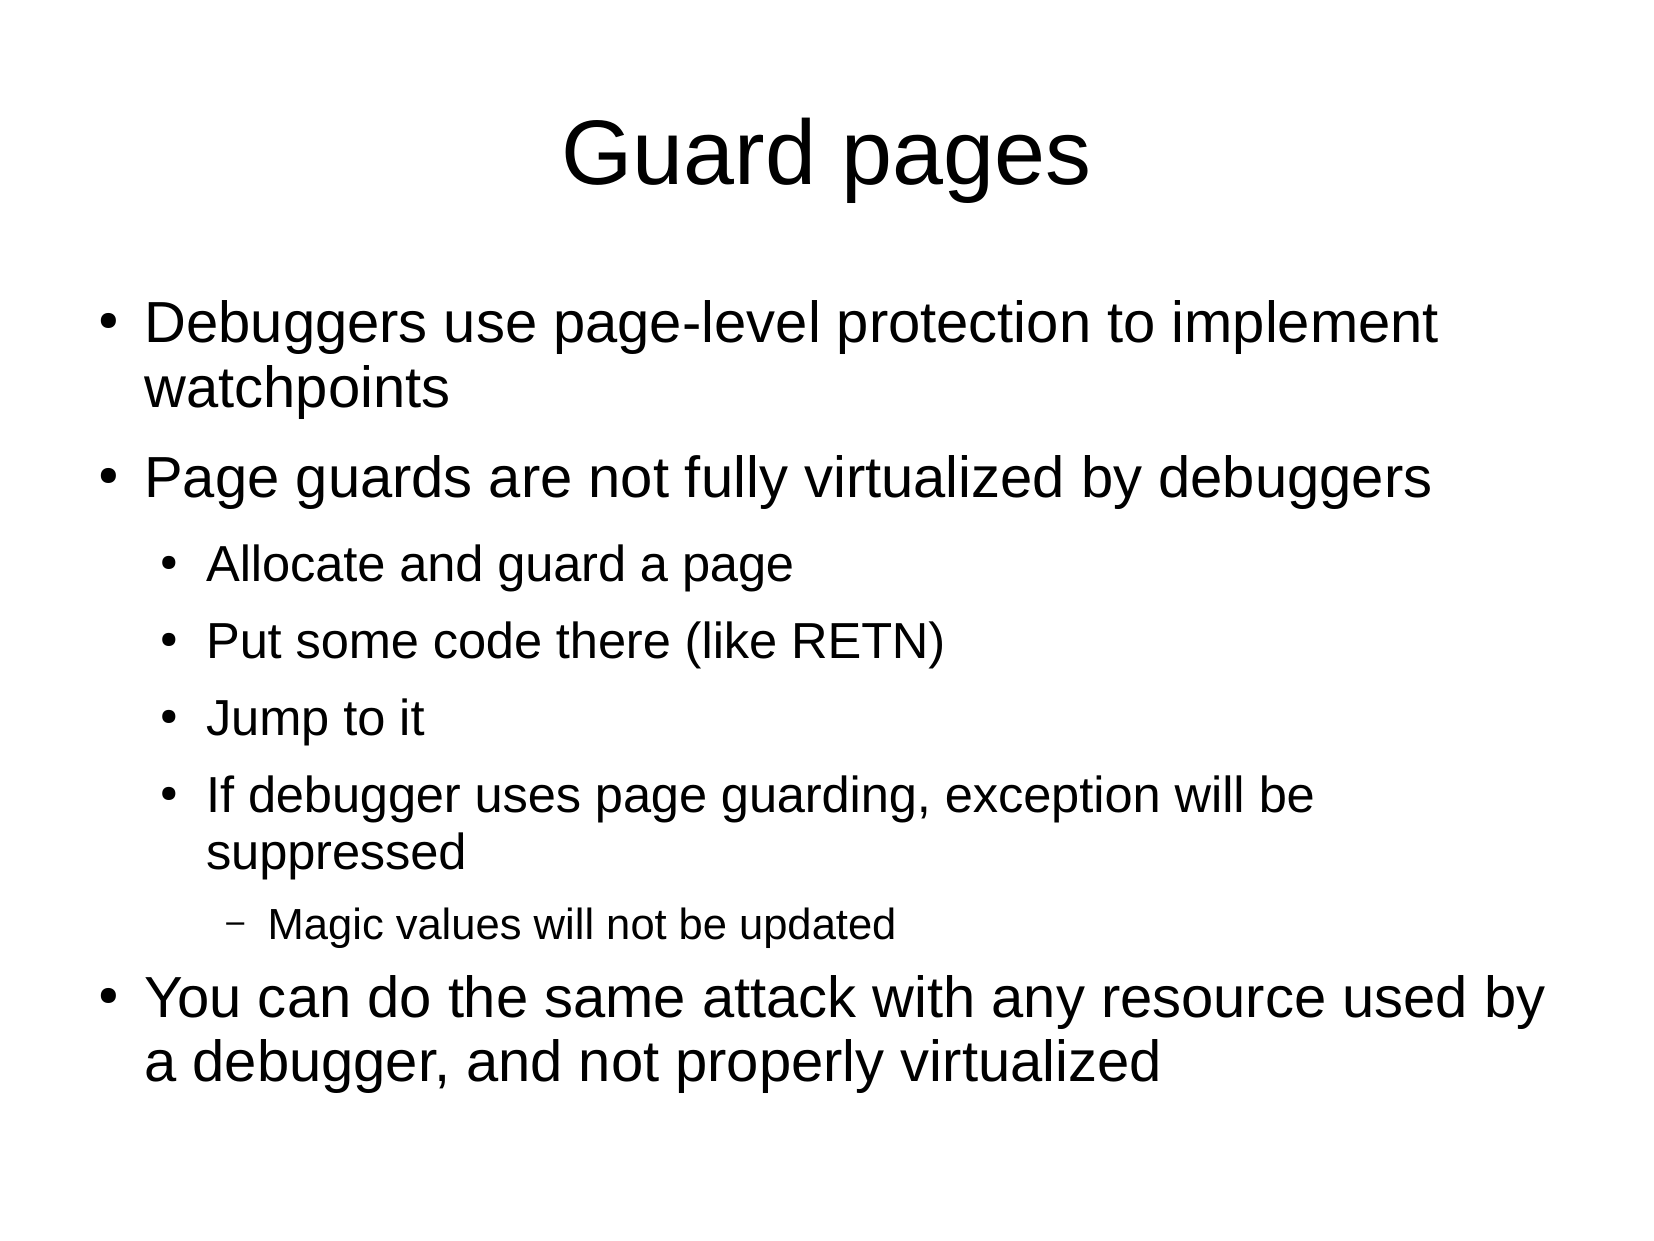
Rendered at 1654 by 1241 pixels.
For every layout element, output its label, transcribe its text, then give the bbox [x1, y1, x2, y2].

list Debuggers use page-level protection to implement watchpoints Page guards are not fully virtualized by debuggers Allocate and guard a page Put some code there (like RETN) Jump to it If debugger uses page guarding, exception will be suppressed Magic values will not be updated You can do the same attack with any resource used by a debugger, and not properly virtualized [82, 290, 1571, 1109]
title Guard pages [82, 49, 1571, 257]
